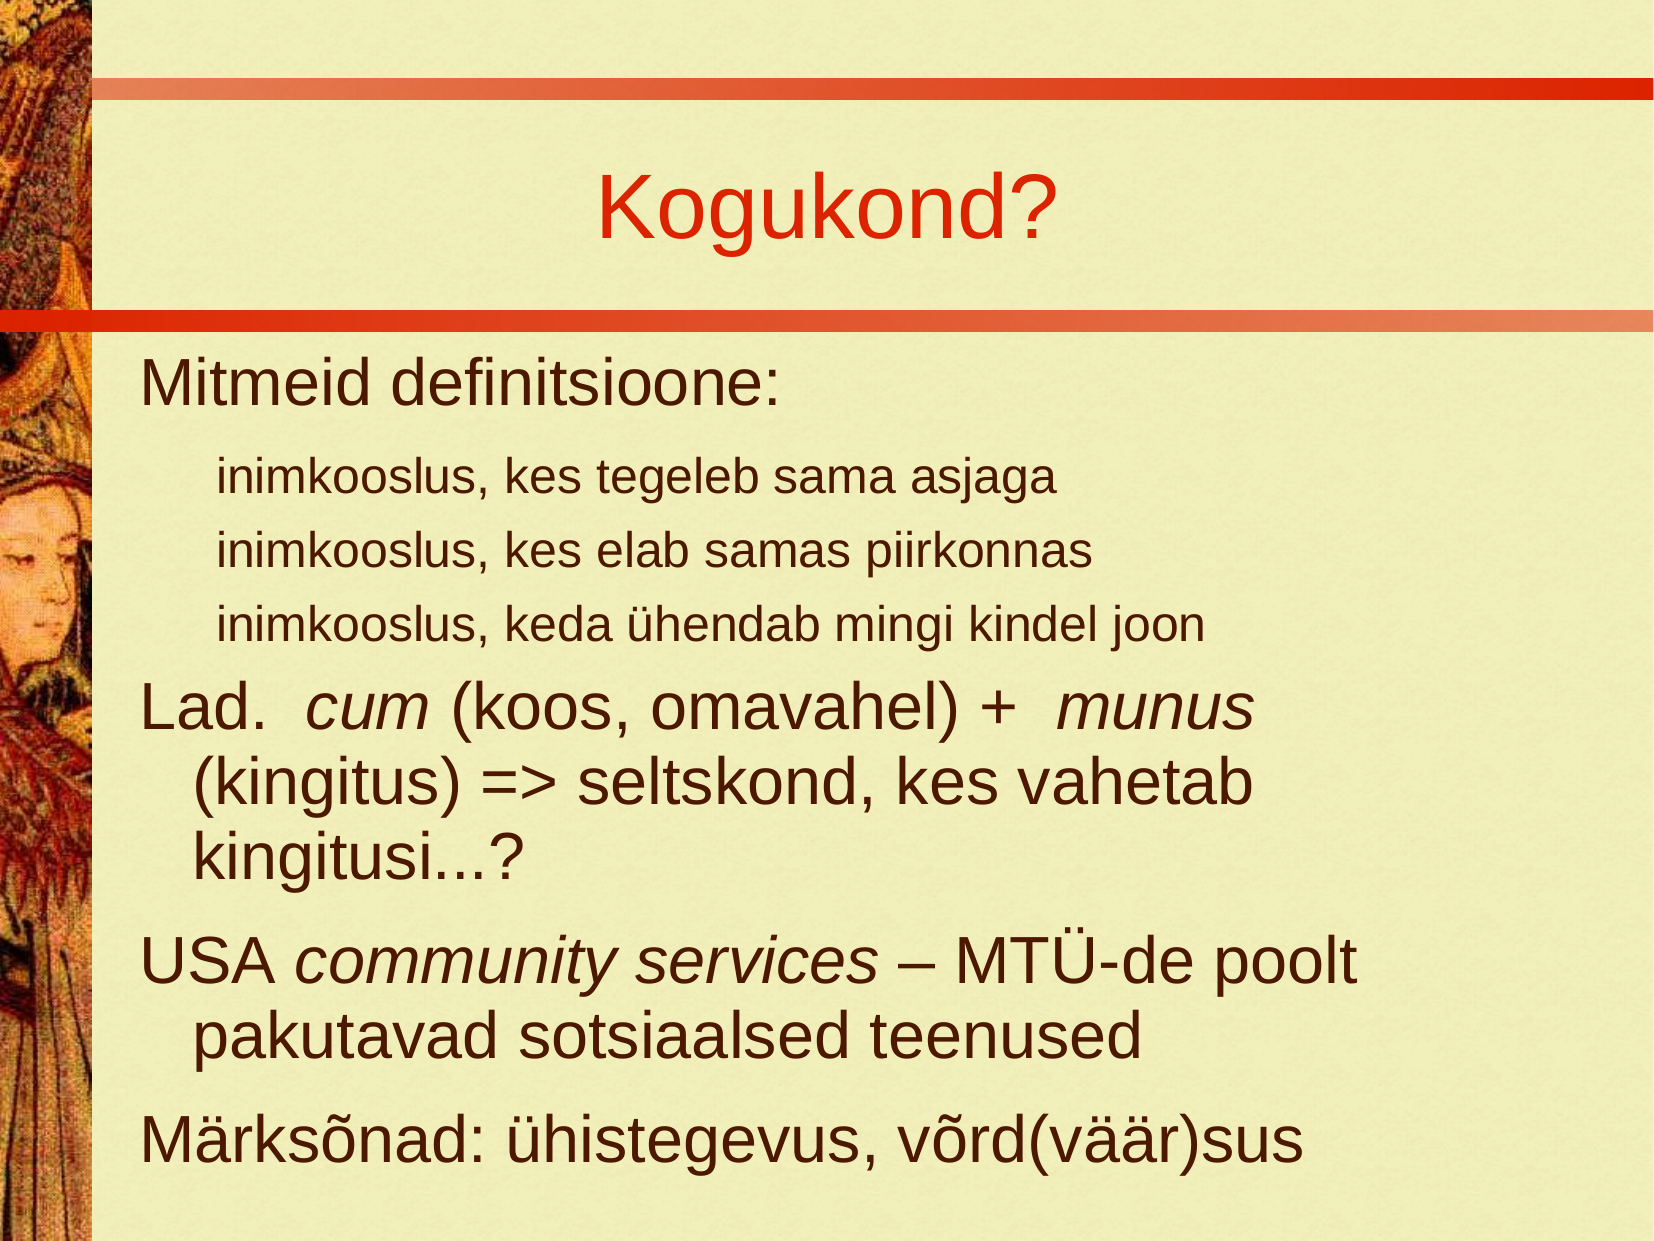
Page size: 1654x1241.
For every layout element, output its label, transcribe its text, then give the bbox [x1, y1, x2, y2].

picture [0, 332, 1654, 1241]
picture [0, 0, 1654, 310]
list Mitmeid definitsioone: inimkooslus, kes tegeleb sama asjaga inimkooslus, kes elab samas piirkonnas inimkooslus, keda ühendab mingi kindel joon Lad. cum (koos, omavahel) + munus (kingitus) => seltskond, kes vahetab kingitusi...? USA community services – MTÜ-de poolt pakutavad sotsiaalsed teenused Märksõnad: ühistegevus, võrd(väär)sus [121, 344, 1534, 1177]
title Kogukond? [121, 102, 1534, 311]
